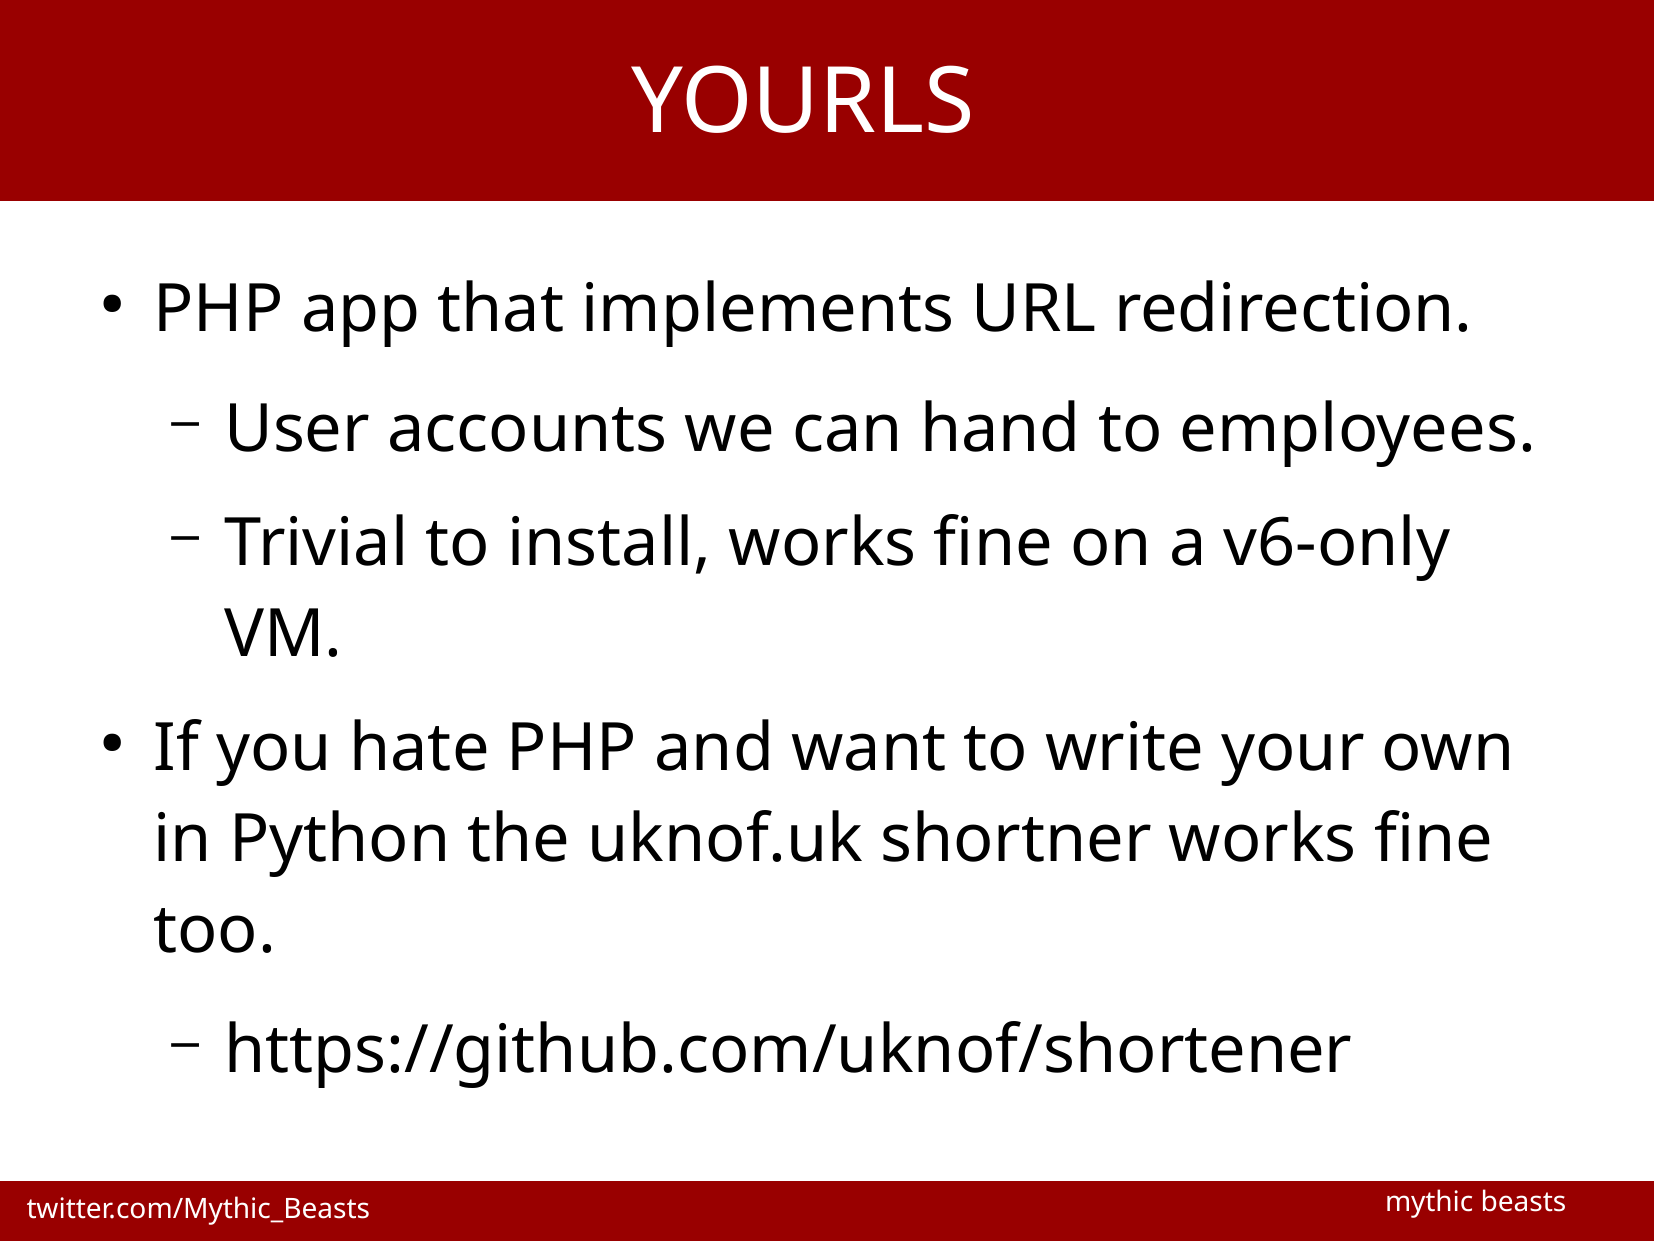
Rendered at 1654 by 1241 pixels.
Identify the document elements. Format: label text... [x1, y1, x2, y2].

list PHP app that implements URL redirection. User accounts we can hand to employees. Trivial to install, works fine on a v6-only VM. If you hate PHP and want to write your own in Python the uknof.uk shortner works fine too. https://github.com/uknof/shortener [82, 259, 1571, 1063]
title YOURLS [59, 0, 1548, 201]
